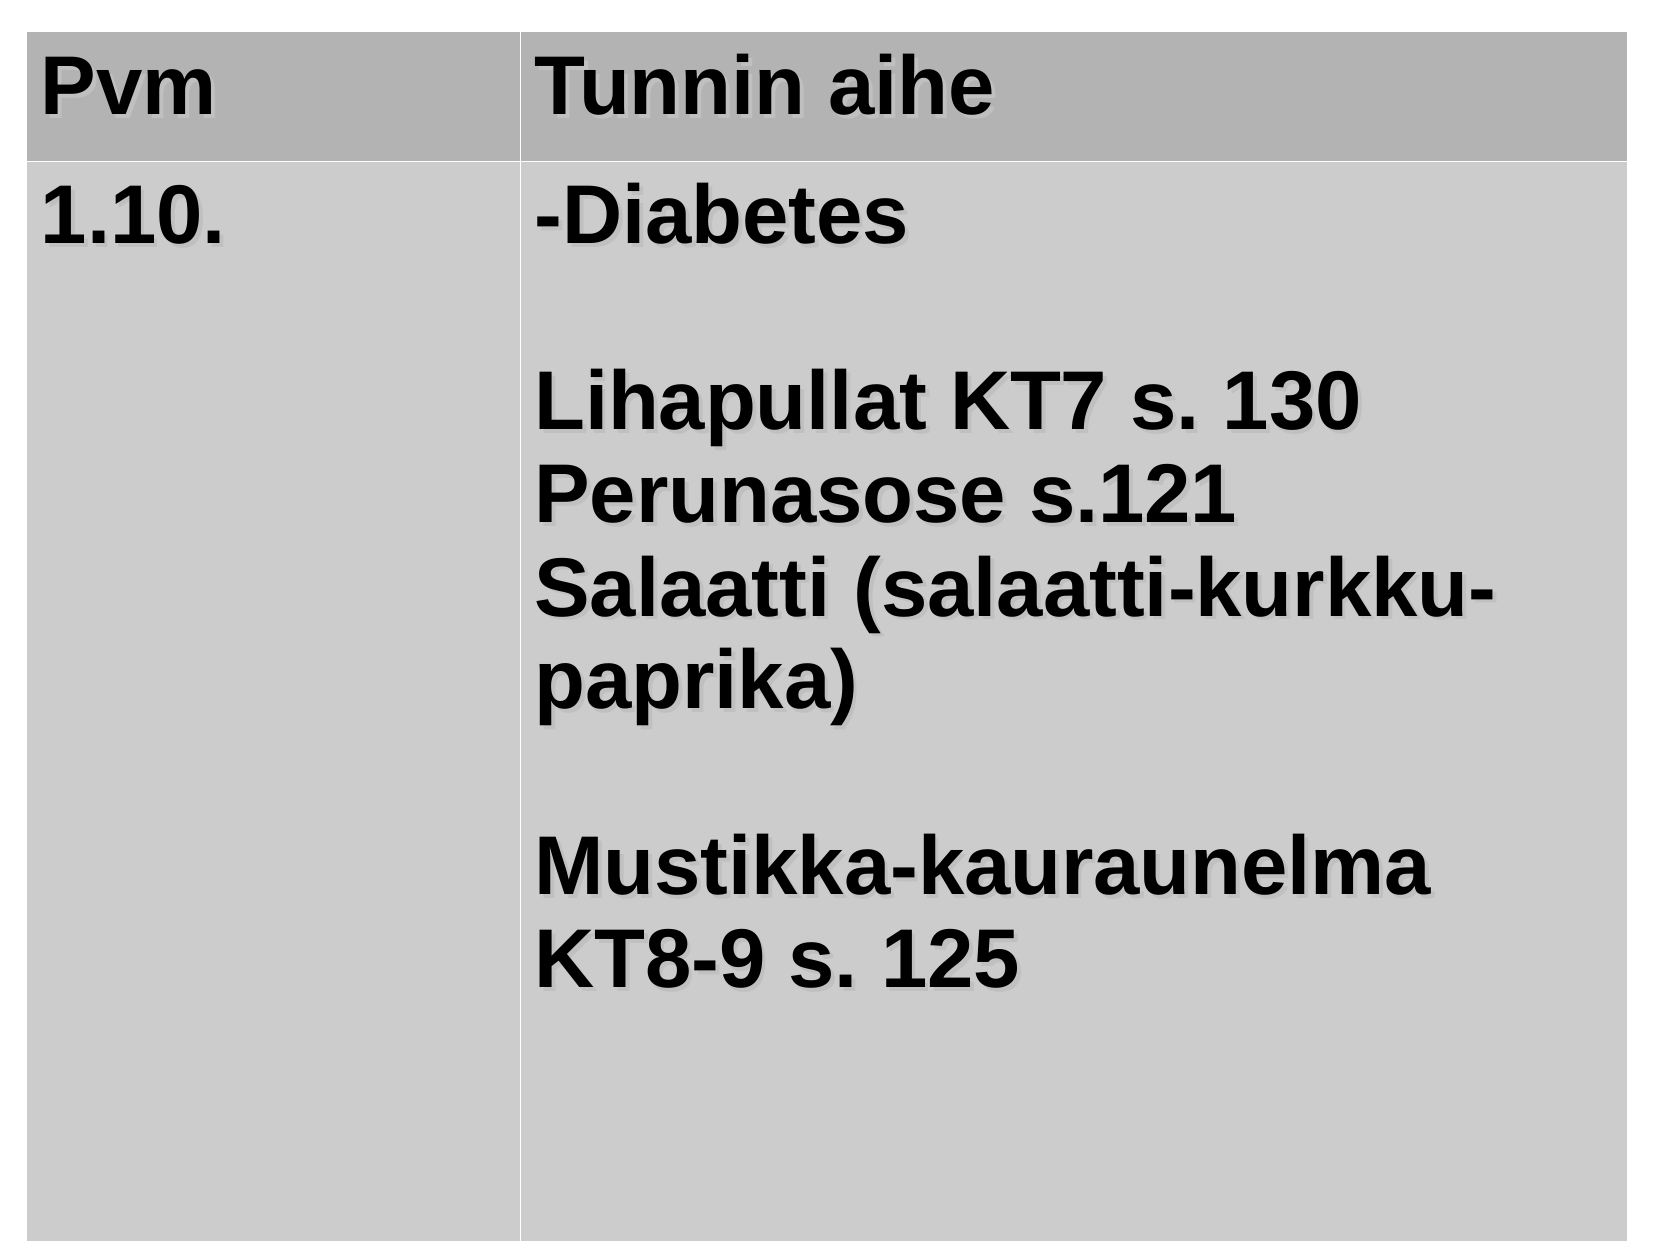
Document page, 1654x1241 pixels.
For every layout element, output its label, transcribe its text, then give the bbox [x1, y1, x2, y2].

table_cell 1.10. [27, 162, 520, 1241]
table_header Pvm [27, 32, 520, 161]
table_header Tunnin aihe [521, 32, 1627, 161]
table_cell -Diabetes Lihapullat KT7 s. 130 Perunasose s.121 Salaatti (salaatti-kurkku-paprika) Mustikka-kauraunelma KT8-9 s. 125 [521, 162, 1627, 1241]
